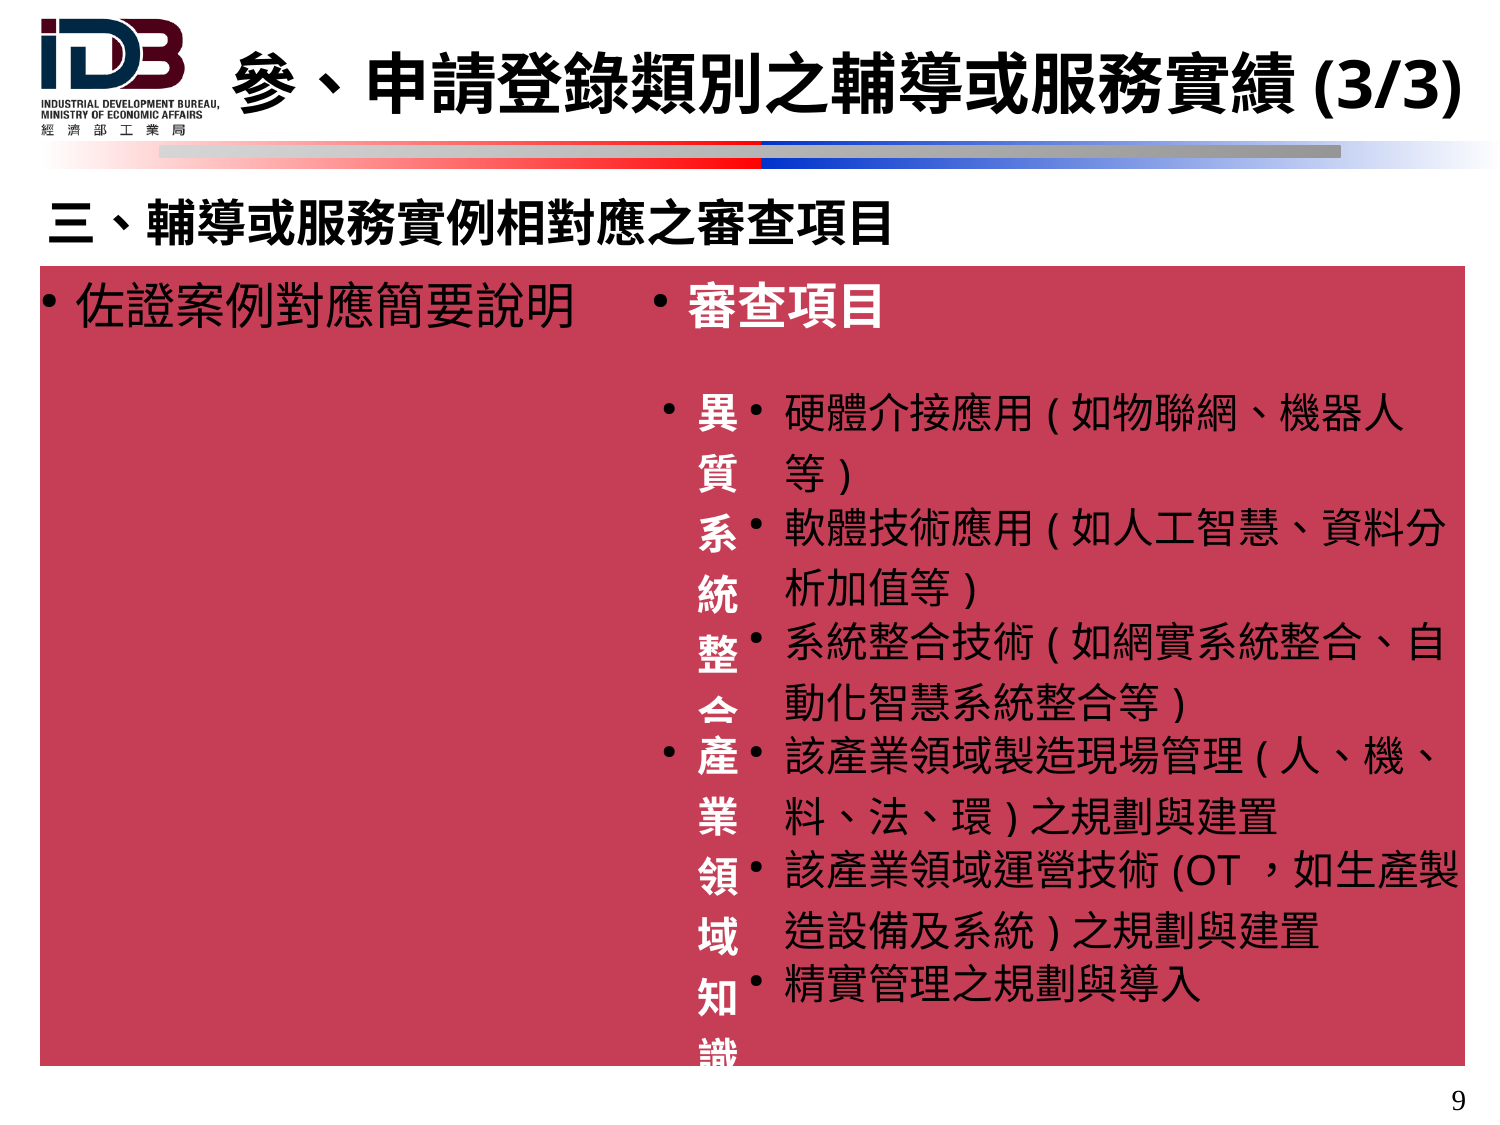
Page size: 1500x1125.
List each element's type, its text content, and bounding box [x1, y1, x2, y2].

table_cell [40, 495, 652, 609]
text_box 三、輔導或服務實例相對應之審查項目 [31, 183, 1456, 282]
table_cell 該產業領域製造現場管理(人、機、料、法、環)之規劃與建置 [749, 723, 1465, 837]
table_cell 系統整合技術(如網實系統整合、自動化智慧系統整合等) [749, 609, 1465, 723]
table_cell [40, 723, 652, 837]
table_cell 軟體技術應用(如人工智慧、資料分析加值等) [749, 495, 1465, 609]
table_cell 精實管理之規劃與導入 [749, 951, 1465, 1066]
table_cell [40, 837, 652, 951]
table_header 審查項目 [652, 266, 1465, 380]
table_cell 硬體介接應用(如物聯網、機器人等) [749, 380, 1465, 495]
text_box [159, 146, 1341, 158]
text_box 參、申請登錄類別之輔導或服務實績(3/3) [205, 34, 1488, 131]
table_header 佐證案例對應簡要說明 [40, 266, 652, 380]
table_cell 異質系統整合 [652, 380, 749, 723]
table_cell [40, 380, 652, 495]
table_cell 產業領域知識 [652, 723, 749, 1066]
table_cell 該產業領域運營技術(OT，如生產製造設備及系統)之規劃與建置 [749, 837, 1465, 951]
table_cell [40, 951, 652, 1066]
table_cell [40, 609, 652, 723]
